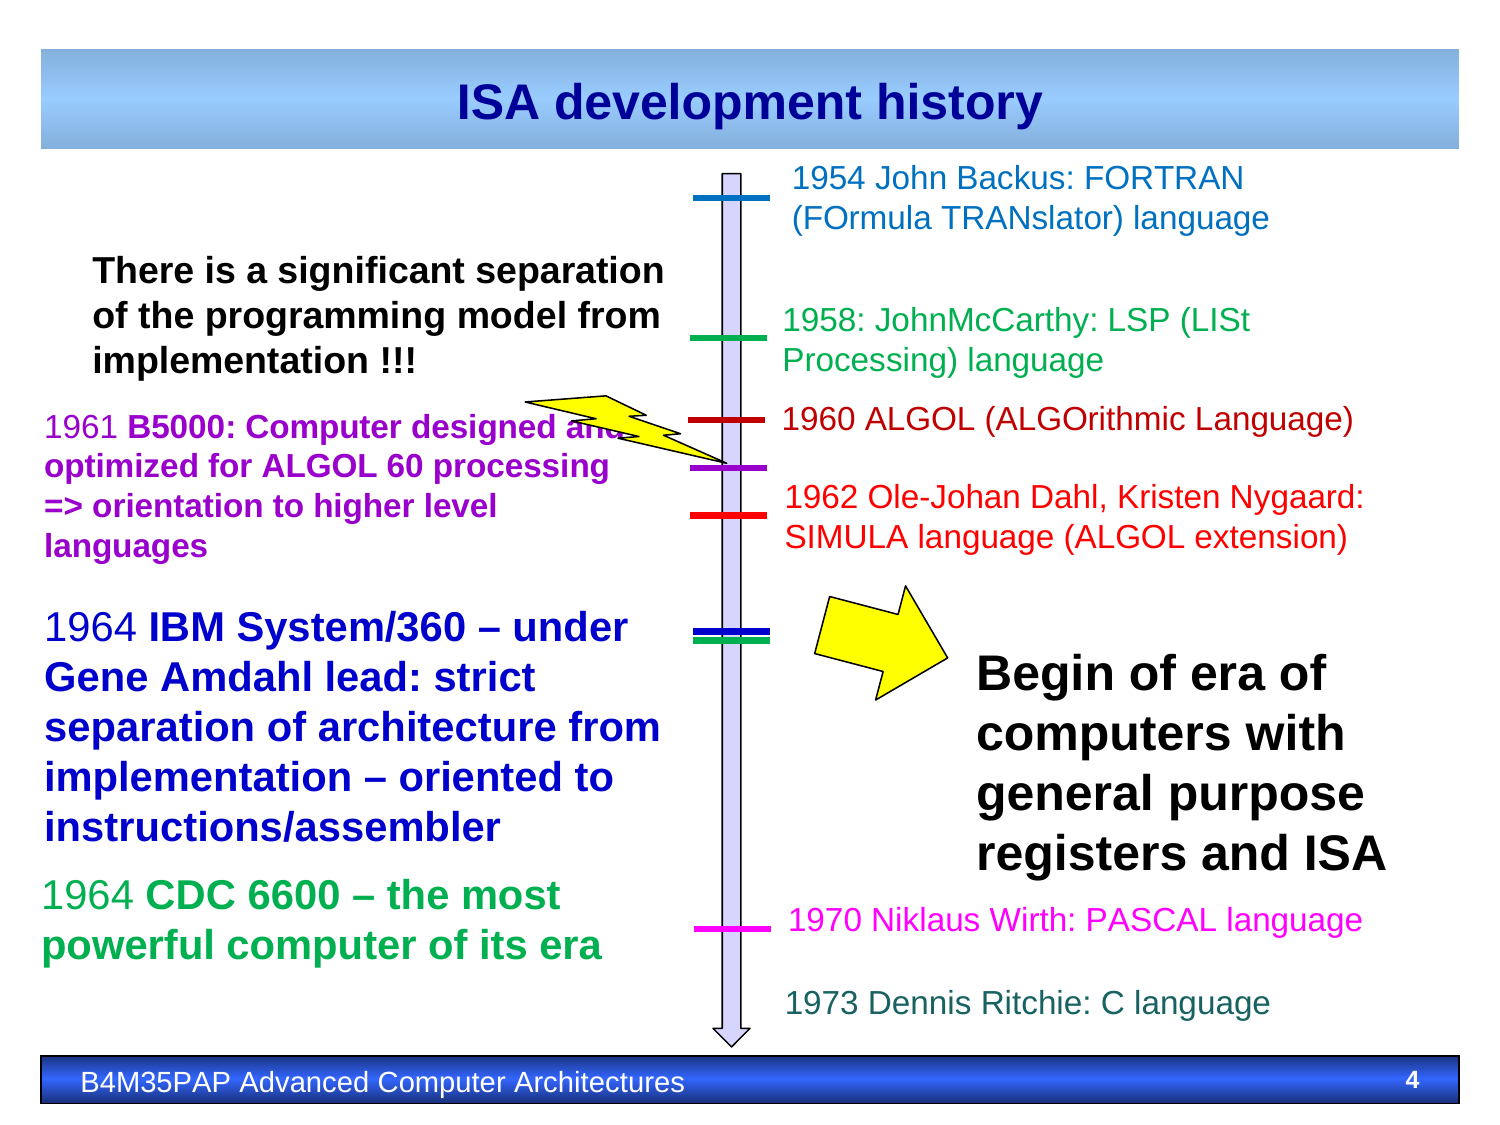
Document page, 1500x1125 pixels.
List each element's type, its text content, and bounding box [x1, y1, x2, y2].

text_box There is a significant separation of the programming model from implementation !!! [77, 238, 714, 389]
text_box 1961 B5000: Computer designed and optimized for ALGOL 60 processing => orientation to higher level languages [29, 397, 658, 573]
text_box [814, 585, 948, 701]
text_box 1970 Niklaus Wirth: PASCAL language [773, 890, 1396, 946]
title ISA development history [41, 49, 1459, 149]
text_box [722, 519, 741, 628]
text_box 1964 CDC 6600 – the most powerful computer of its era [26, 860, 687, 976]
text_box 1973 Dennis Ritchie: C language [770, 973, 1325, 1029]
text_box 1960 ALGOL (ALGOrithmic Language) [766, 389, 1401, 446]
text_box [722, 341, 741, 417]
text_box Begin of era of computers with general purpose registers and ISA [961, 632, 1421, 889]
text_box 1958: JohnMcCarthy: LSP (LISt Processing) language [767, 290, 1307, 387]
text_box [722, 471, 741, 512]
text_box 1954 John Backus: FORTRAN (FOrmula TRANslator) language [777, 148, 1317, 245]
text_box 1962 Ole-Johan Dahl, Kristen Nygaard: SIMULA language (ALGOL extension) [769, 467, 1401, 564]
text_box [722, 644, 741, 926]
text_box [722, 173, 741, 195]
text_box 1964 IBM System/360 – under Gene Amdahl lead: strict separation of architecture from implementation – oriented to instructions/assembler [29, 591, 690, 858]
text_box [722, 201, 741, 335]
text_box [712, 932, 751, 1047]
text_box [525, 395, 741, 465]
